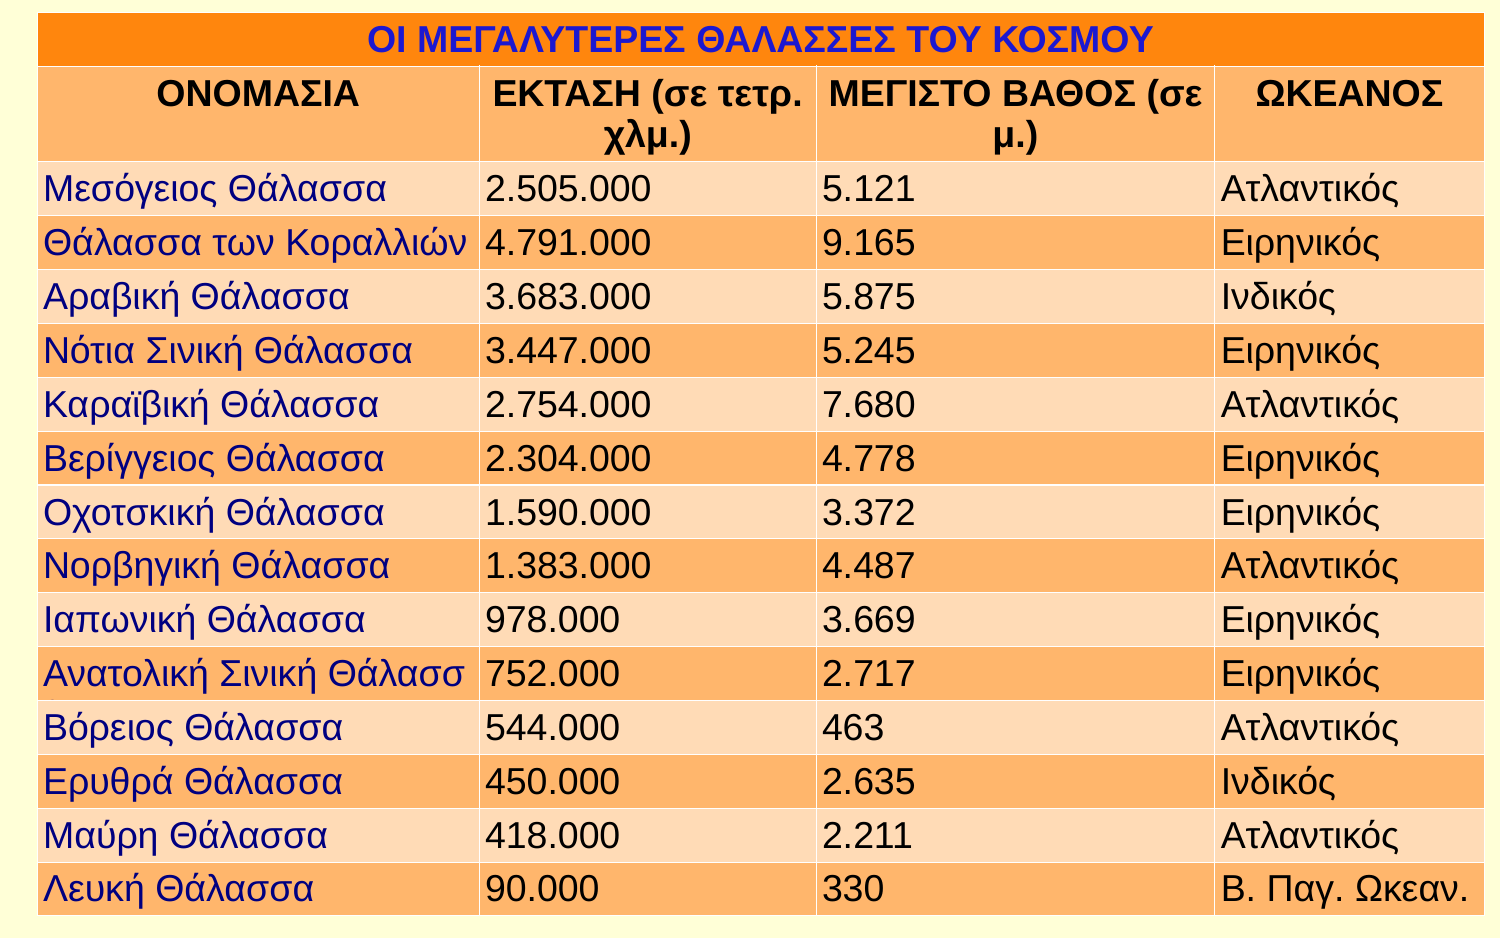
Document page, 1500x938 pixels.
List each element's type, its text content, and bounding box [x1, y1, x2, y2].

table_cell 3.447.000 [480, 324, 816, 377]
table_cell 9.165 [817, 216, 1214, 269]
table_cell Ιαπωνική Θάλασσα [38, 593, 479, 646]
table_cell 4.791.000 [480, 216, 816, 269]
table_cell ΕΚΤΑΣΗ (σε τετρ. χλμ.) [480, 67, 816, 161]
table_cell 463 [817, 701, 1214, 754]
table_cell 2.635 [817, 755, 1214, 808]
table_cell Νότια Σινική Θάλασσα [38, 324, 479, 377]
table_cell Ειρηνικός [1215, 432, 1484, 484]
table_cell Θάλασσα των Κοραλλιών [38, 216, 479, 269]
table_cell 544.000 [480, 701, 816, 754]
table_cell Ατλαντικός [1215, 162, 1484, 215]
table_cell Ατλαντικός [1215, 378, 1484, 431]
table_cell Ατλαντικός [1215, 701, 1484, 754]
table_cell Ινδικός [1215, 755, 1484, 808]
table_cell Μαύρη Θάλασσα [38, 809, 479, 862]
table_cell 3.669 [817, 593, 1214, 646]
table_cell 7.680 [817, 378, 1214, 431]
table_cell Β. Παγ. Ωκεαν. [1215, 863, 1484, 915]
table_cell 330 [817, 863, 1214, 915]
table_cell Καραϊβική Θάλασσα [38, 378, 479, 431]
table_cell Ερυθρά Θάλασσα [38, 755, 479, 808]
table_cell 3.683.000 [480, 270, 816, 323]
table_cell Ειρηνικός [1215, 486, 1484, 538]
table_cell Ειρηνικός [1215, 647, 1484, 700]
table_cell 2.505.000 [480, 162, 816, 215]
table_cell 90.000 [480, 863, 816, 915]
table_cell Ειρηνικός [1215, 593, 1484, 646]
table_cell 2.304.000 [480, 432, 816, 484]
table_cell 5.875 [817, 270, 1214, 323]
table_cell 418.000 [480, 809, 816, 862]
table_cell 2.717 [817, 647, 1214, 700]
table_cell 4.778 [817, 432, 1214, 484]
table_cell Αραβική Θάλασσα [38, 270, 479, 323]
table_cell Βερίγγειος Θάλασσα [38, 432, 479, 484]
table_cell ΜΕΓΙΣΤΟ ΒΑΘΟΣ (σε μ.) [817, 67, 1214, 161]
table_cell 752.000 [480, 647, 816, 700]
table_cell 3.372 [817, 486, 1214, 538]
table_cell Ατλαντικός [1215, 809, 1484, 862]
table_cell 4.487 [817, 539, 1214, 592]
table_cell 978.000 [480, 593, 816, 646]
table_cell Λευκή Θάλασσα [38, 863, 479, 915]
table_cell 1.383.000 [480, 539, 816, 592]
table_cell 1.590.000 [480, 486, 816, 538]
table_cell Ειρηνικός [1215, 216, 1484, 269]
table_cell Νορβηγική Θάλασσα [38, 539, 479, 592]
table_cell Οχοτσκική Θάλασσα [38, 486, 479, 538]
table_cell Μεσόγειος Θάλασσα [38, 162, 479, 215]
table_cell Ινδικός [1215, 270, 1484, 323]
table_cell Ανατολική Σινική Θάλασσα [38, 647, 479, 700]
table_cell ΟΝΟΜAΣIA [38, 67, 479, 161]
table_header ΟΙ ΜΕΓΑΛΥΤΕΡΕΣ ΘΑΛΑΣΣΕΣ ΤΟΥ ΚΟΣΜΟΥ [38, 13, 1484, 66]
table_cell Ειρηνικός [1215, 324, 1484, 377]
table_cell 2.754.000 [480, 378, 816, 431]
table_cell 5.245 [817, 324, 1214, 377]
table_cell Βόρειος Θάλασσα [38, 701, 479, 754]
table_cell 2.211 [817, 809, 1214, 862]
table_cell ΩΚΕΑΝΟΣ [1215, 67, 1484, 161]
table_cell 450.000 [480, 755, 816, 808]
table_cell 5.121 [817, 162, 1214, 215]
table_cell Ατλαντικός [1215, 539, 1484, 592]
